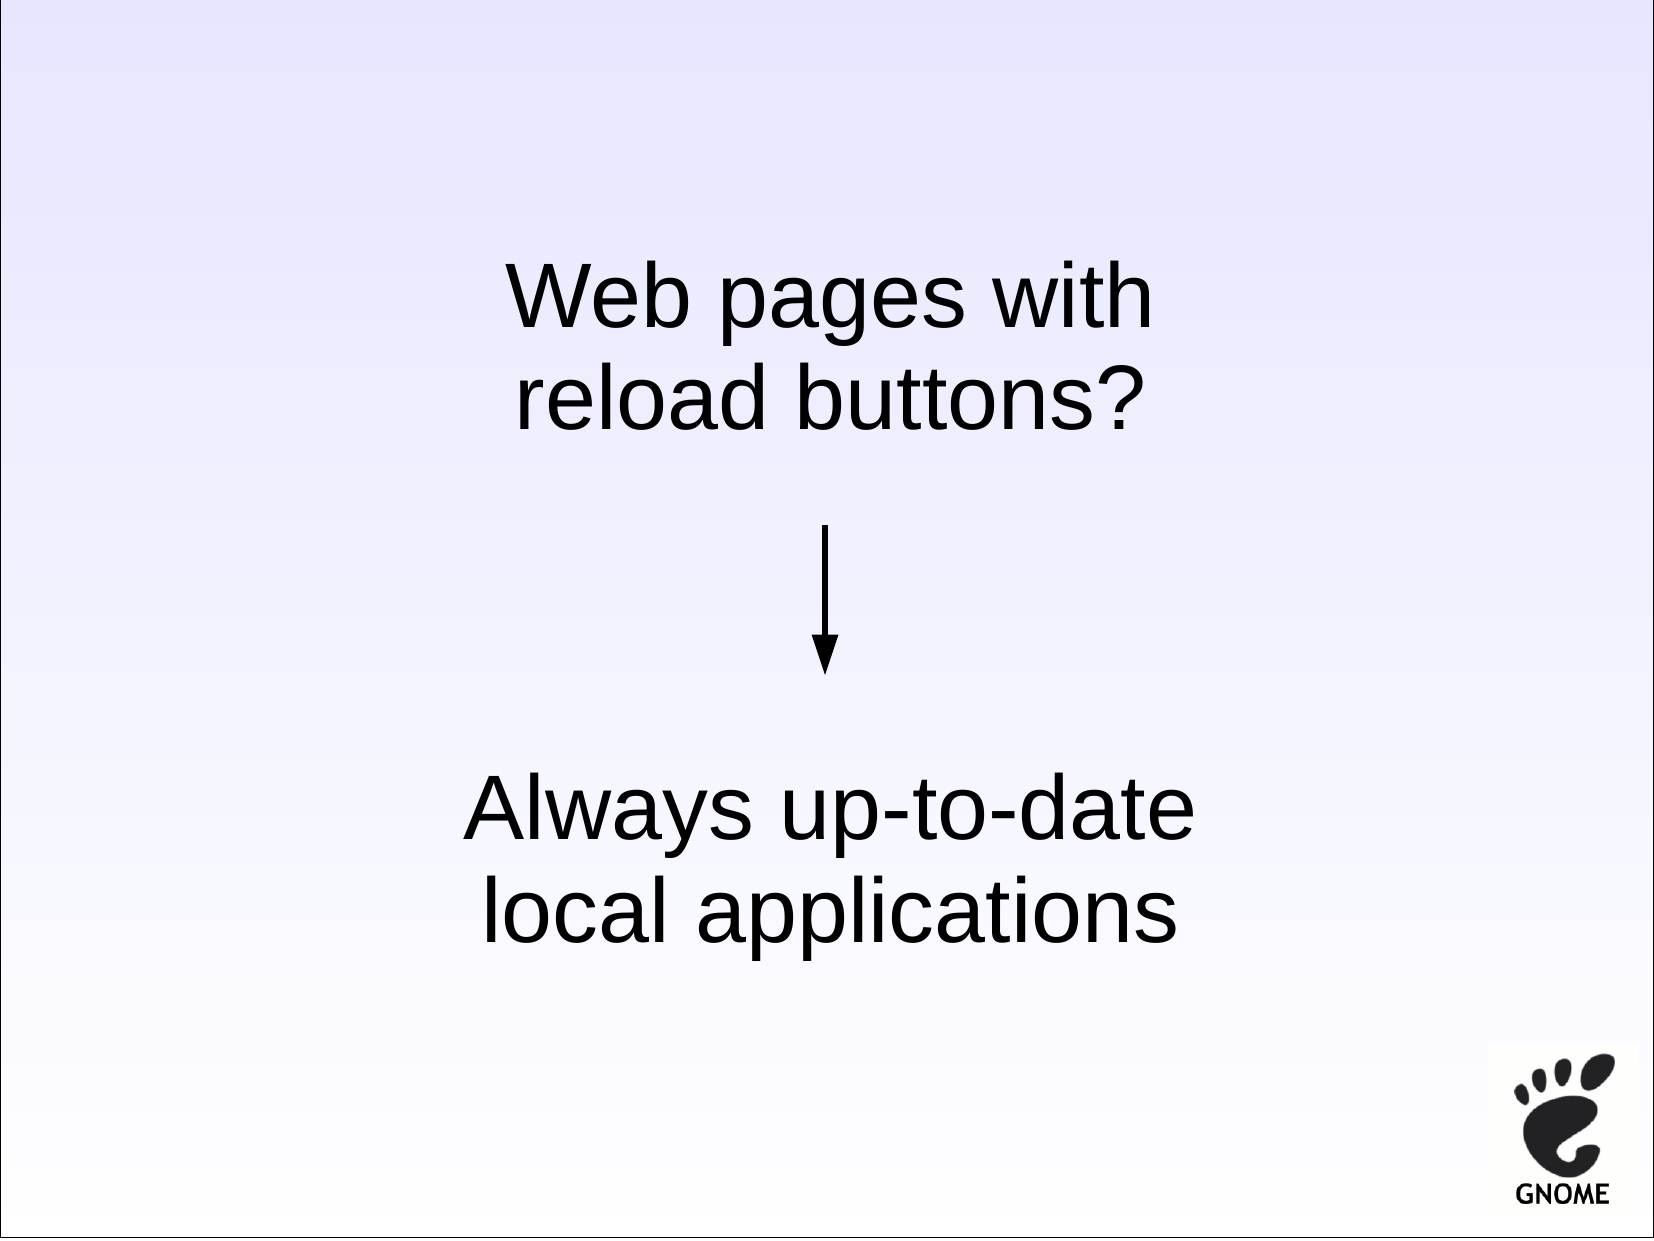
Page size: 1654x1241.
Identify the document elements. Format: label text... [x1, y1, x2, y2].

picture [1488, 1044, 1639, 1216]
title Web pages with reload buttons? Always up-to-date local applications [86, 80, 1576, 1126]
